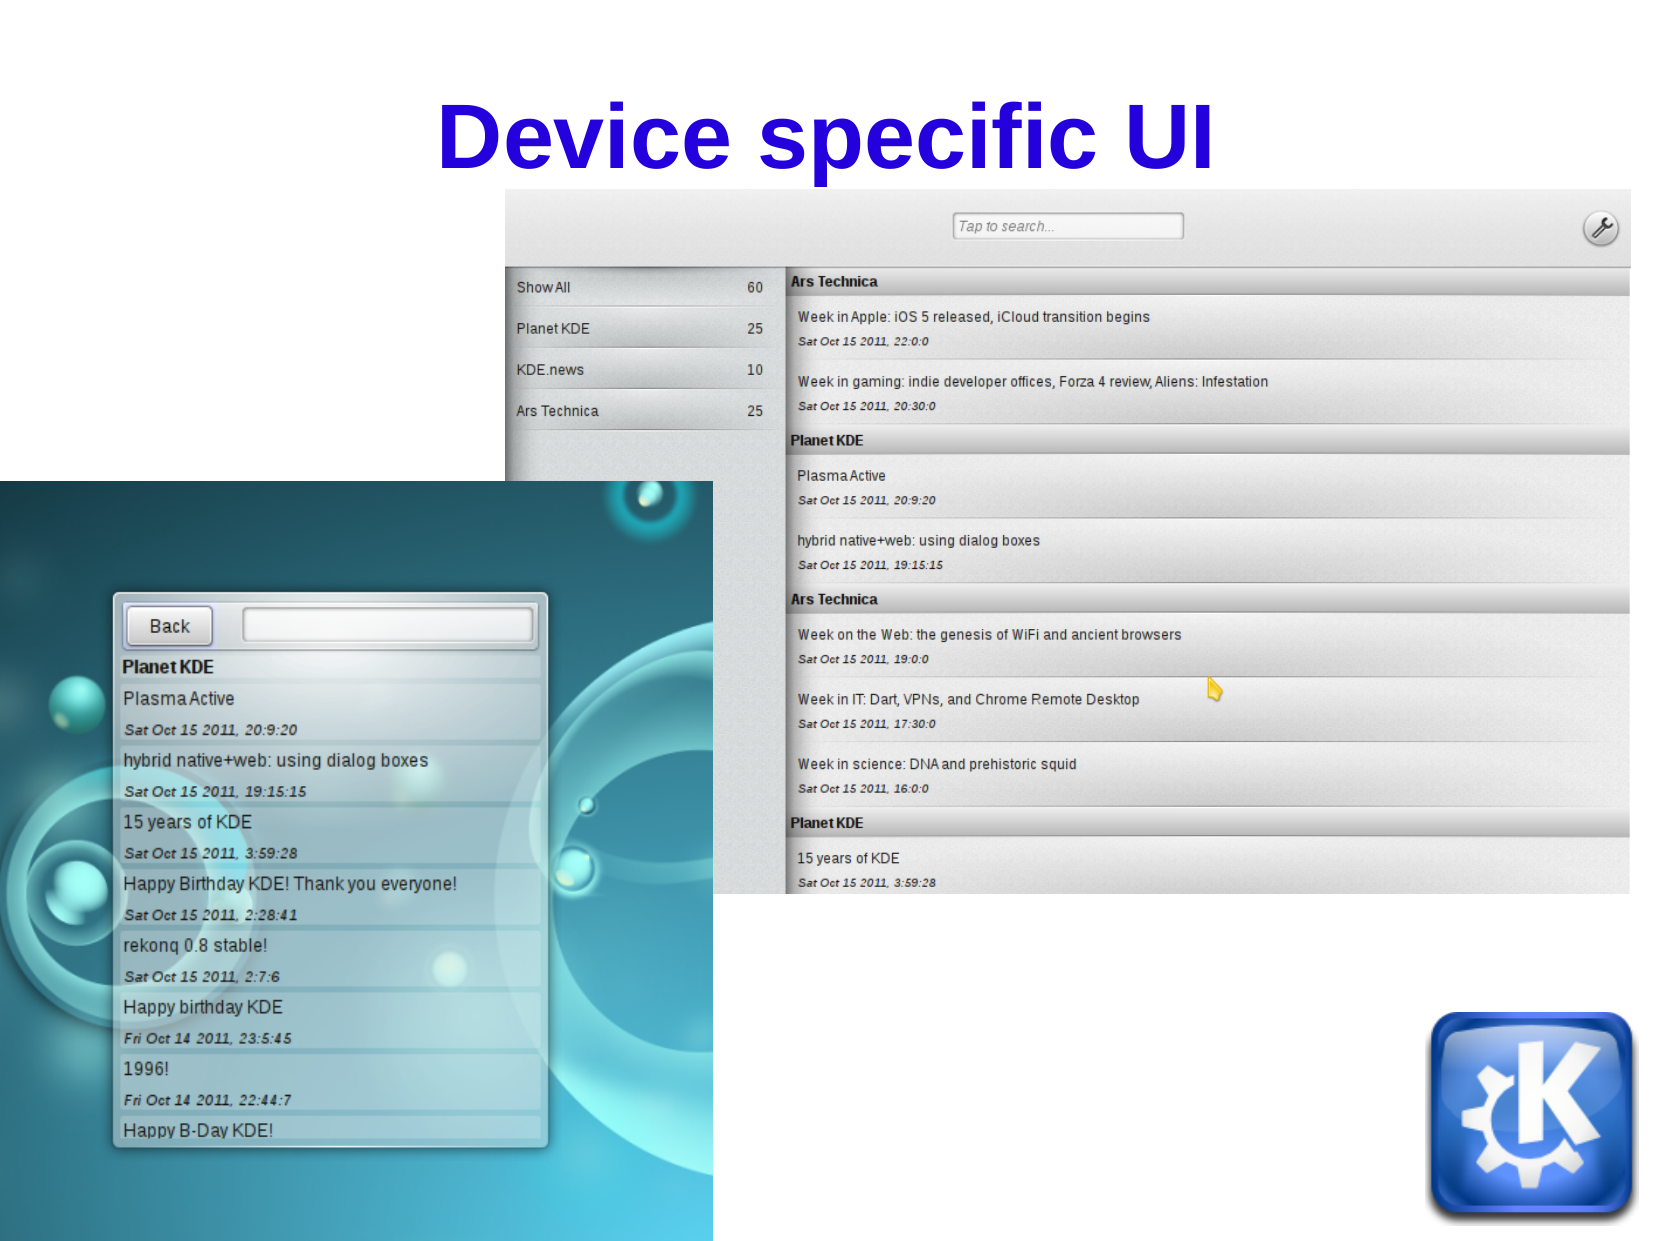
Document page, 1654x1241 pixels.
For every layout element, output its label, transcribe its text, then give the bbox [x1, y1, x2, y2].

picture [0, 189, 1631, 1241]
picture [1425, 1012, 1639, 1226]
title Device specific UI [82, 49, 1571, 226]
